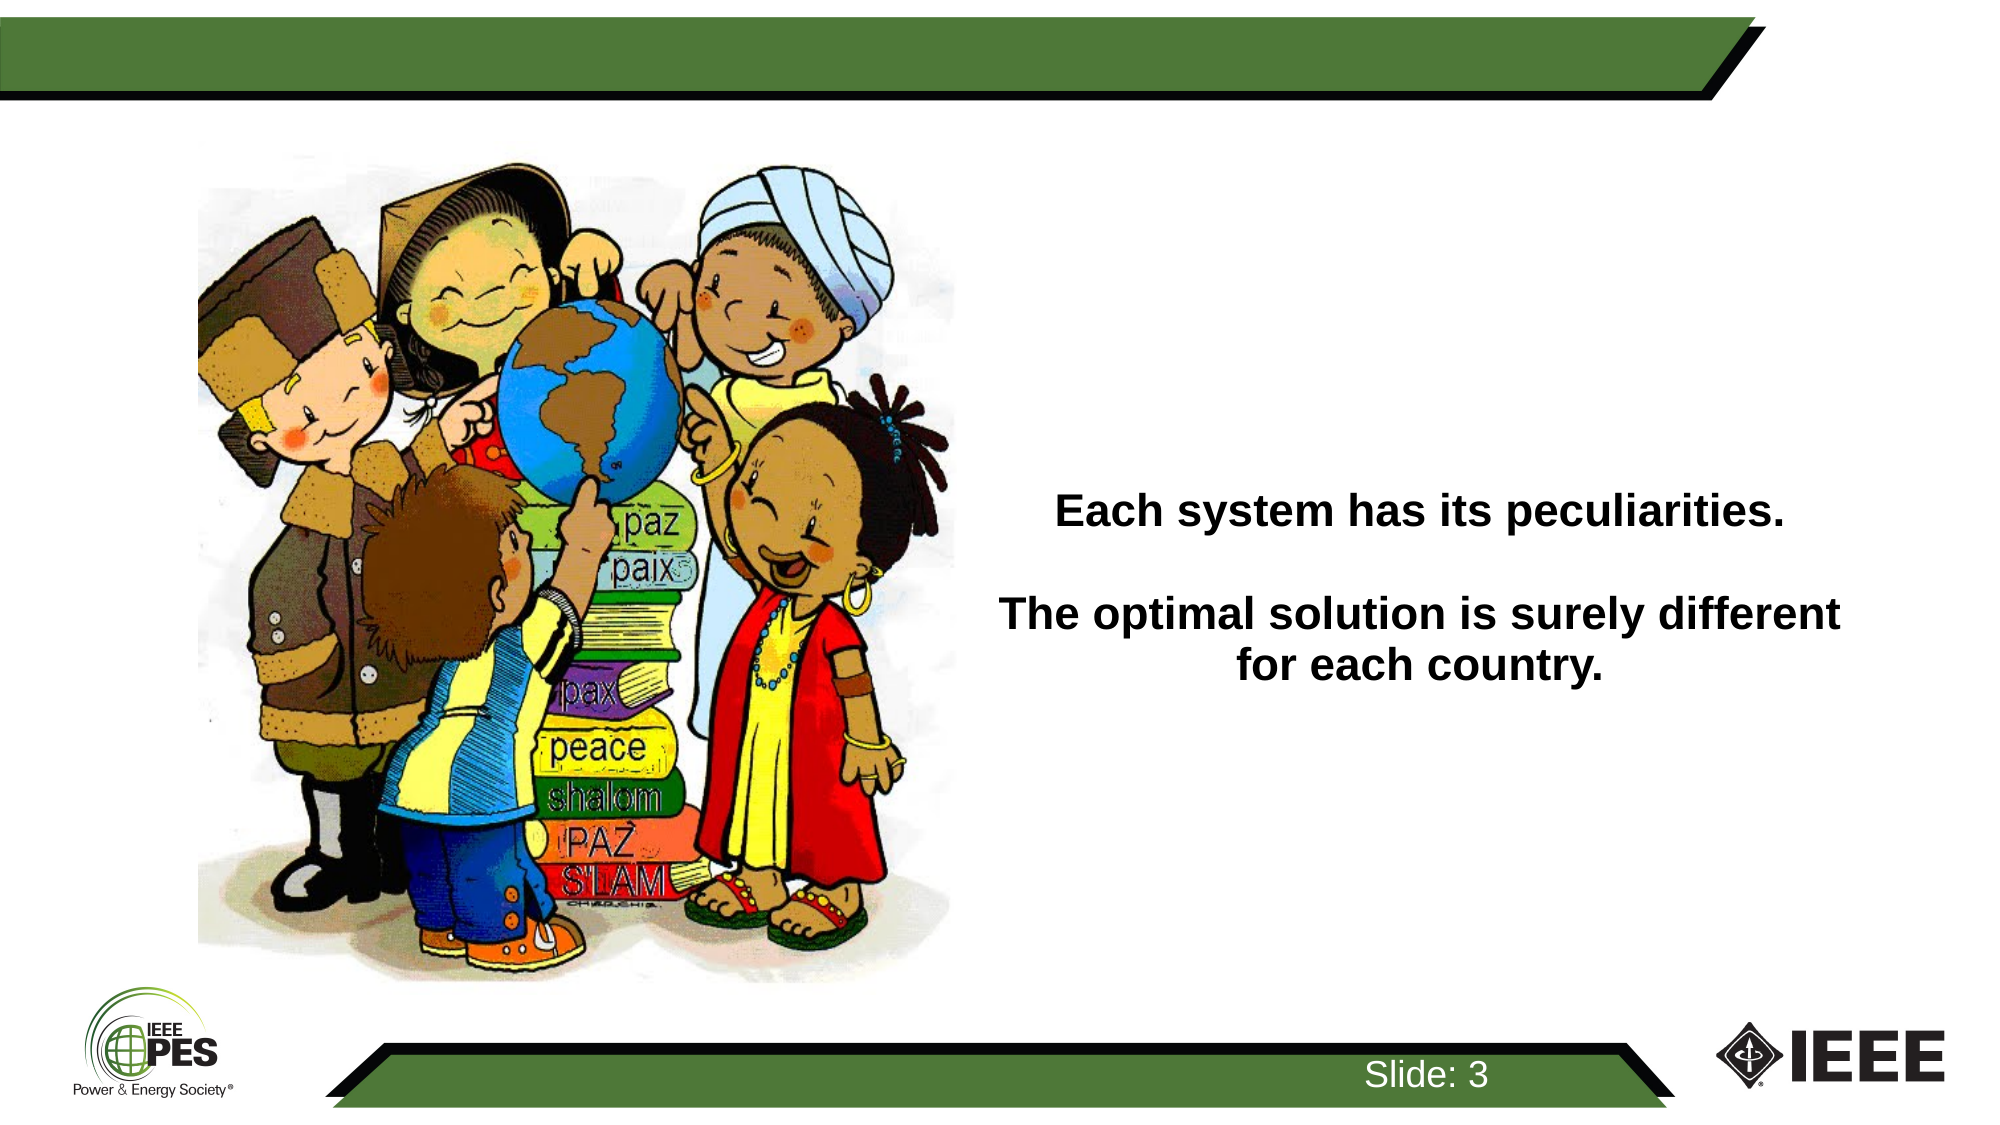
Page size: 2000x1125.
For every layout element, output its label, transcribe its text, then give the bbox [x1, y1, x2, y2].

picture [0, 0, 2000, 1125]
title Each system has its peculiarities. The optimal solution is surely different for each country. [992, 188, 1849, 987]
